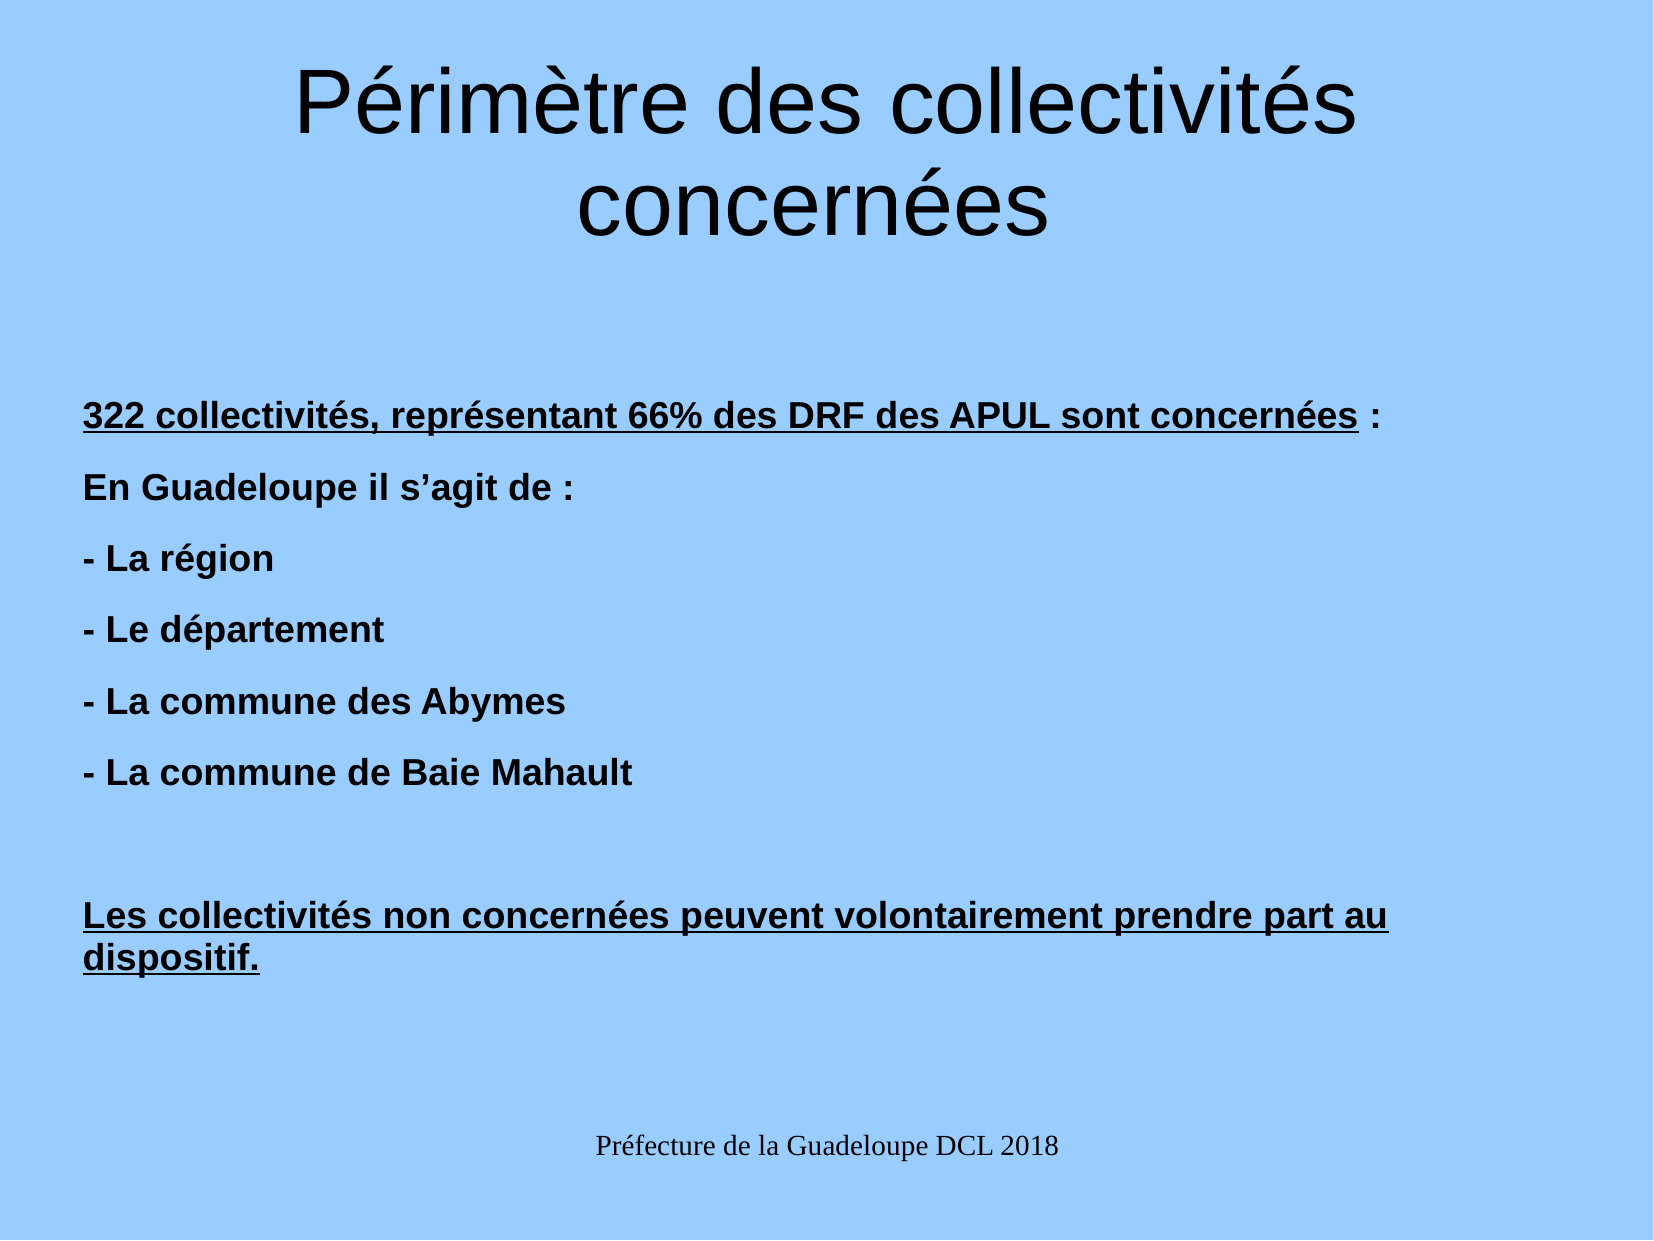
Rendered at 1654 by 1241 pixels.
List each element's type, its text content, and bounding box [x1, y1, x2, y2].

title Périmètre des collectivités concernées [82, 49, 1571, 257]
list 322 collectivités, représentant 66% des DRF des APUL sont concernées : En Guadeloupe il s’agit de : - La région - Le département - La commune des Abymes - La commune de Baie Mahault Les collectivités non concernées peuvent volontairement prendre part au dispositif. [82, 290, 1571, 1010]
